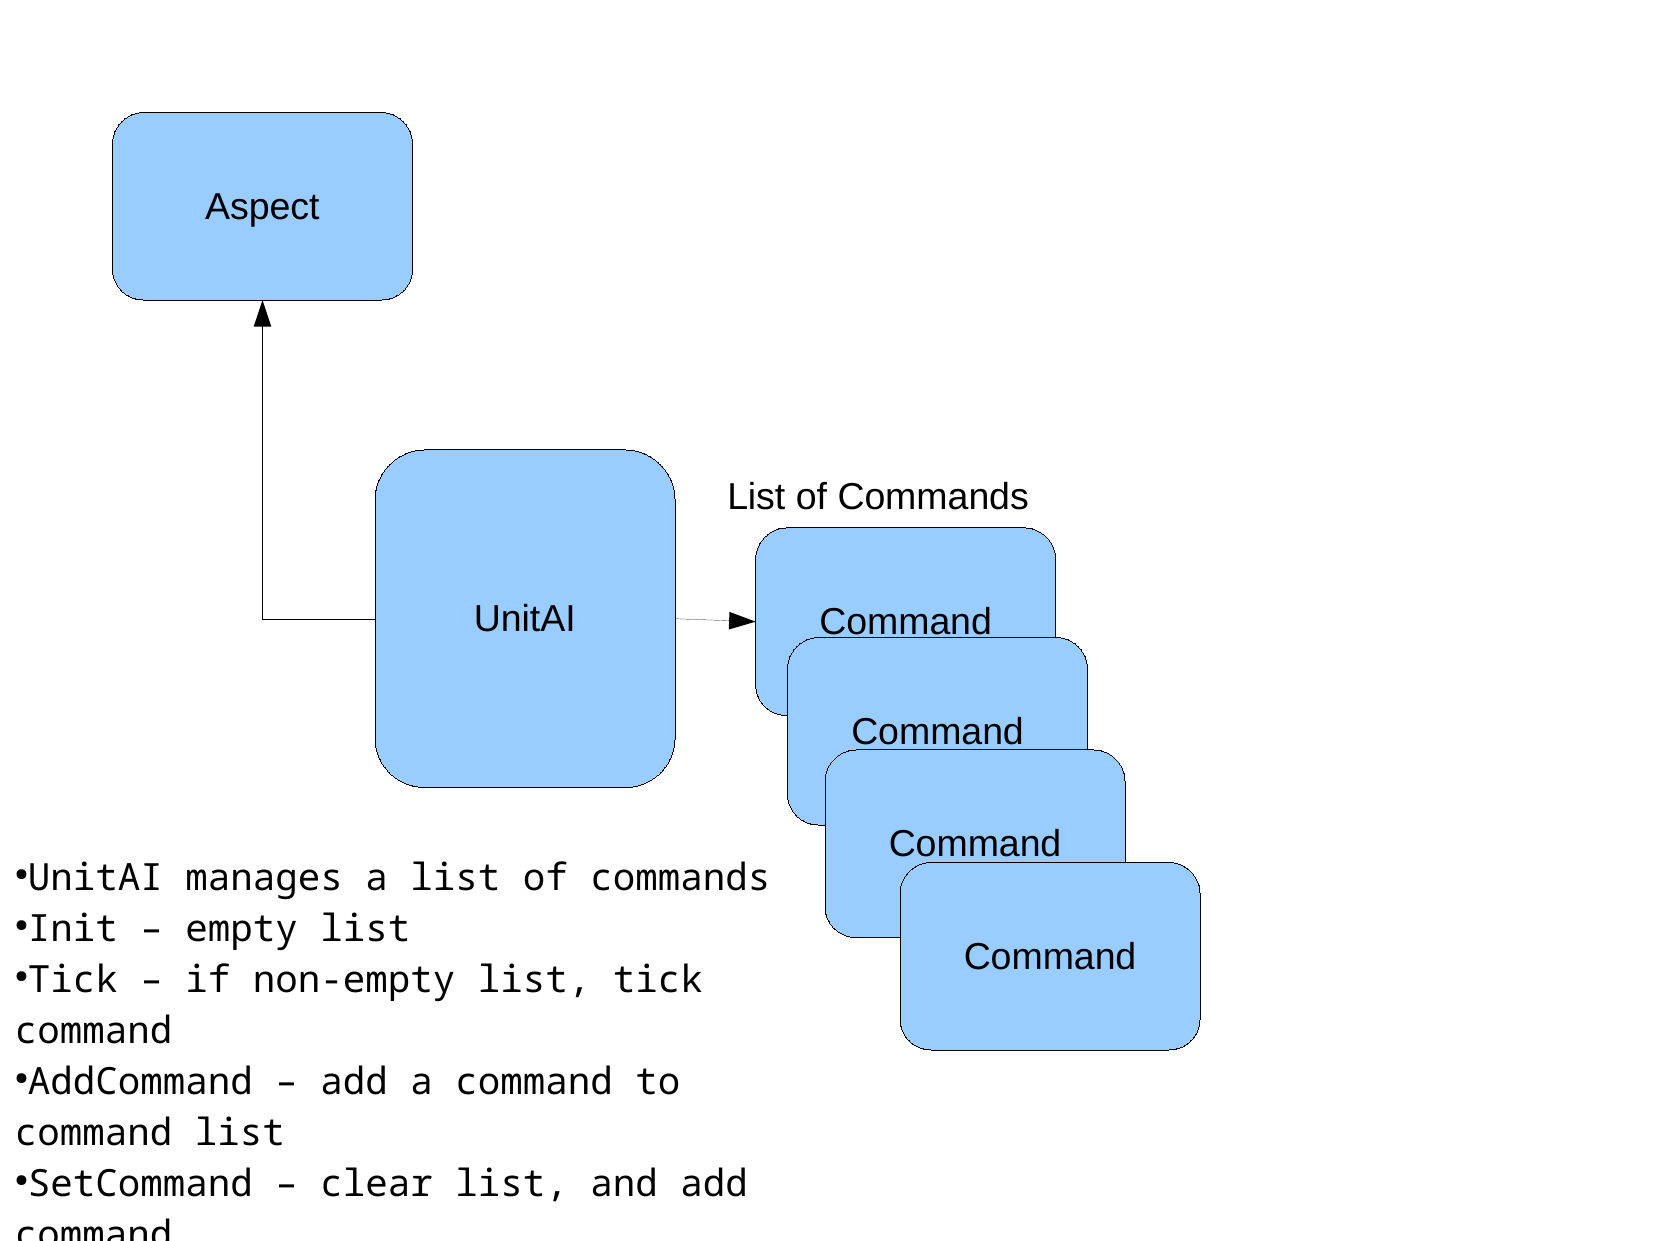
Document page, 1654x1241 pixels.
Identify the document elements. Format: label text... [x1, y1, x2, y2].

text_box Command [825, 749, 1126, 938]
text_box Aspect [112, 112, 413, 301]
text_box Command [755, 527, 1056, 716]
text_box List of Commands [712, 468, 1051, 526]
text_box UnitAI [375, 449, 676, 788]
text_box UnitAI manages a list of commands Init – empty list Tick – if non-empty list, tick command AddCommand – add a command to command list SetCommand – clear list, and add command RemoveCommand – delete current command from list [0, 843, 788, 1241]
text_box Command [900, 862, 1201, 1051]
text_box Command [787, 637, 1088, 826]
